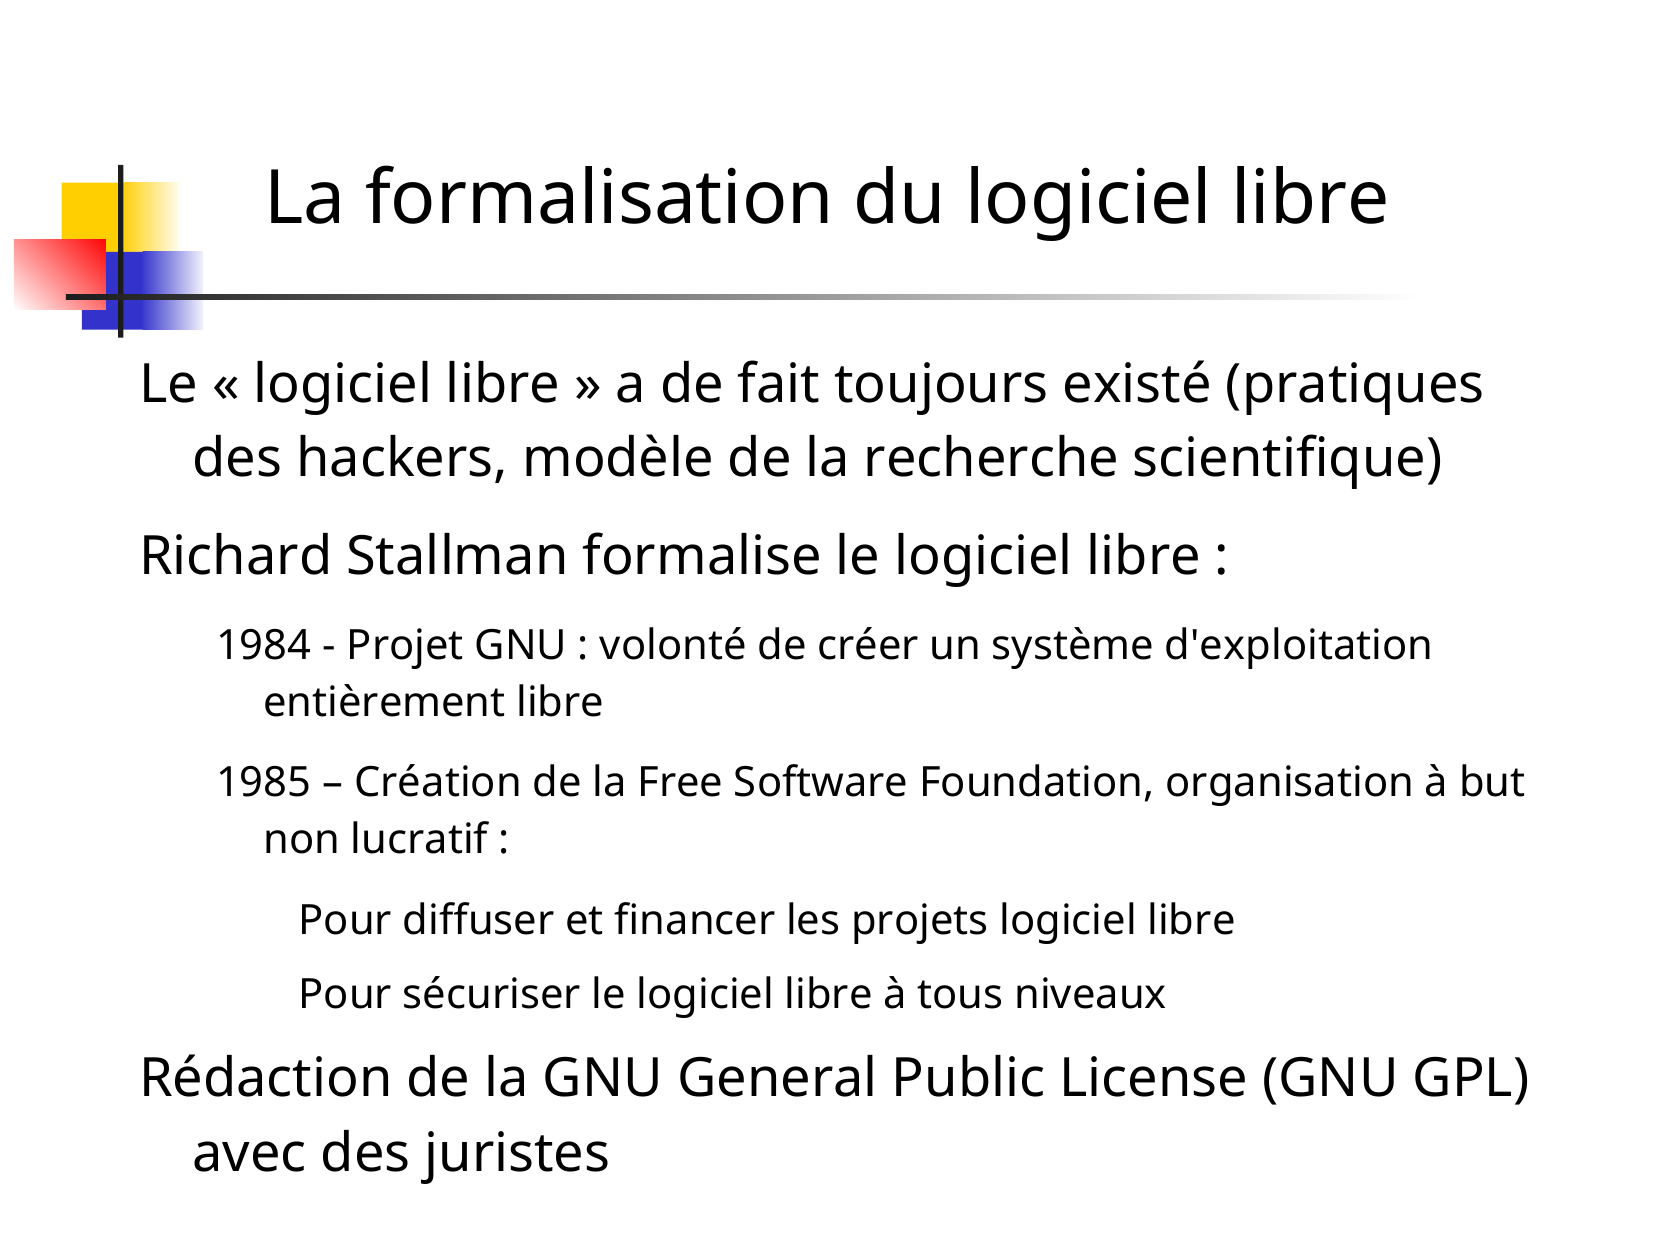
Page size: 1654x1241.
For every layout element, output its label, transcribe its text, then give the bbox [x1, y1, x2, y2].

list Le « logiciel libre » a de fait toujours existé (pratiques des hackers, modèle de la recherche scientifique) Richard Stallman formalise le logiciel libre : 1984 - Projet GNU : volonté de créer un système d'exploitation entièrement libre 1985 – Création de la Free Software Foundation, organisation à but non lucratif : Pour diffuser et financer les projets logiciel libre Pour sécuriser le logiciel libre à tous niveaux Rédaction de la GNU General Public License (GNU GPL) avec des juristes [121, 344, 1534, 1173]
title La formalisation du logiciel libre [121, 83, 1534, 307]
